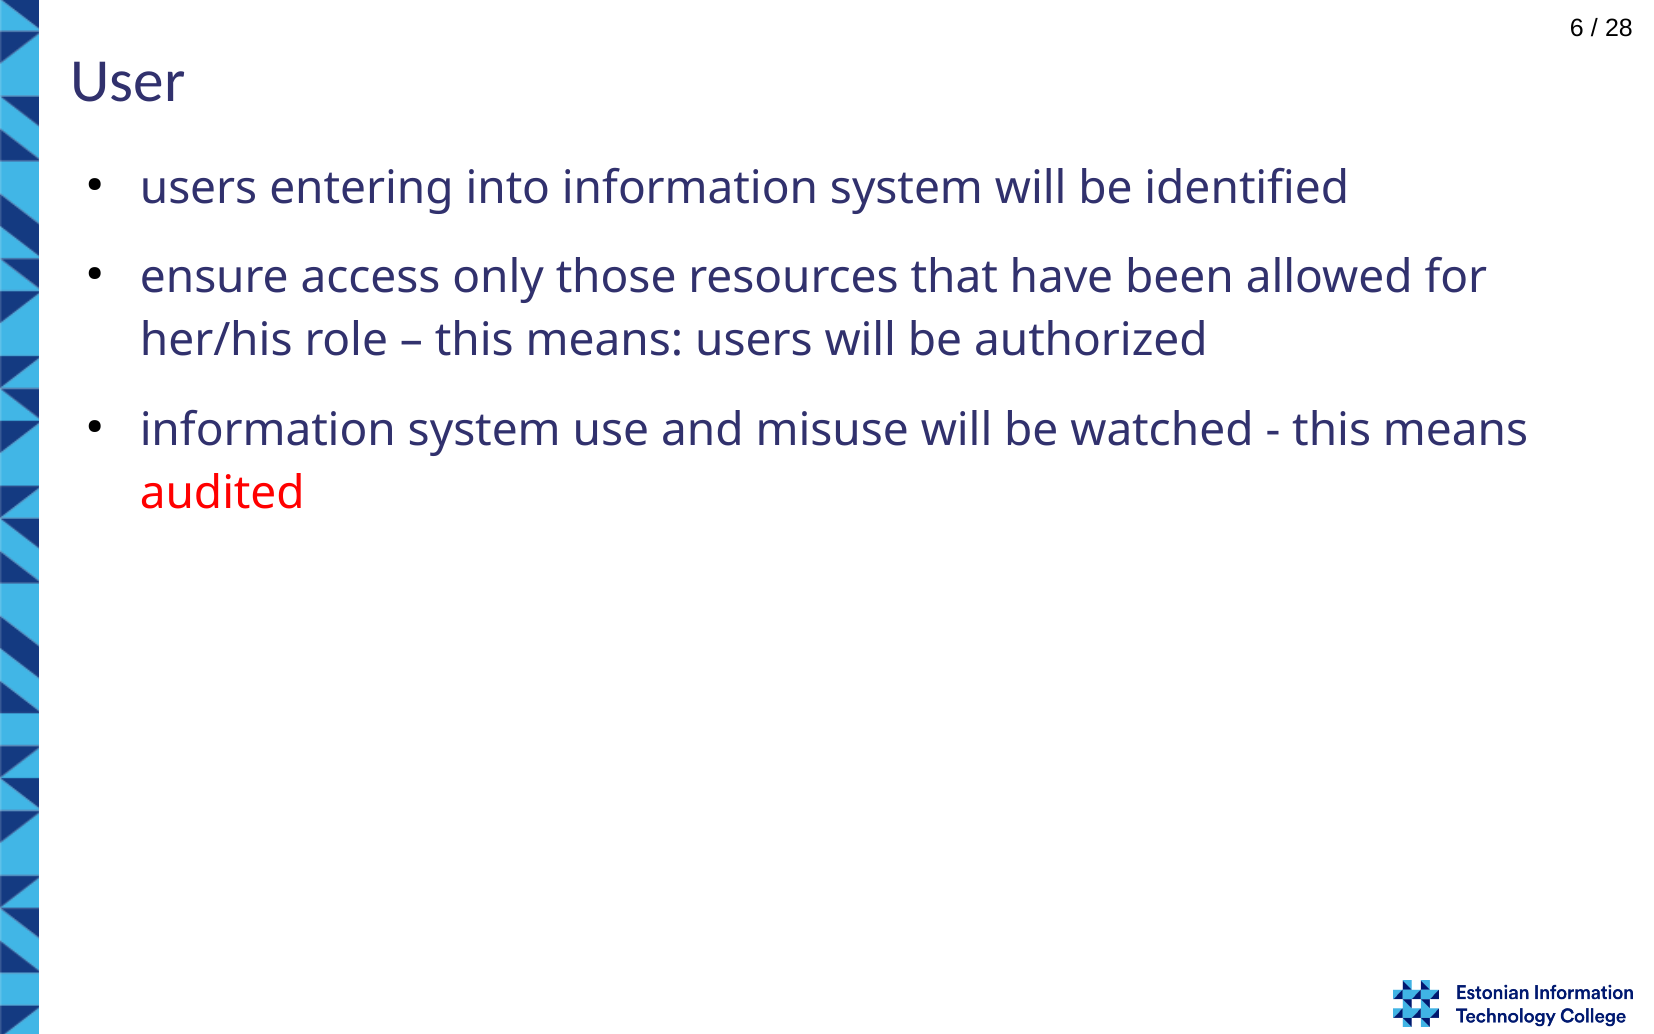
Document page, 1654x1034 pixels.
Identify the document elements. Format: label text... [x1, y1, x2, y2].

list users entering into information system will be identified ensure access only those resources that have been allowed for her/his role – this means: users will be authorized information system use and misuse will be watched - this means audited [68, 153, 1630, 957]
picture [1393, 980, 1633, 1027]
title User [70, 41, 1630, 130]
